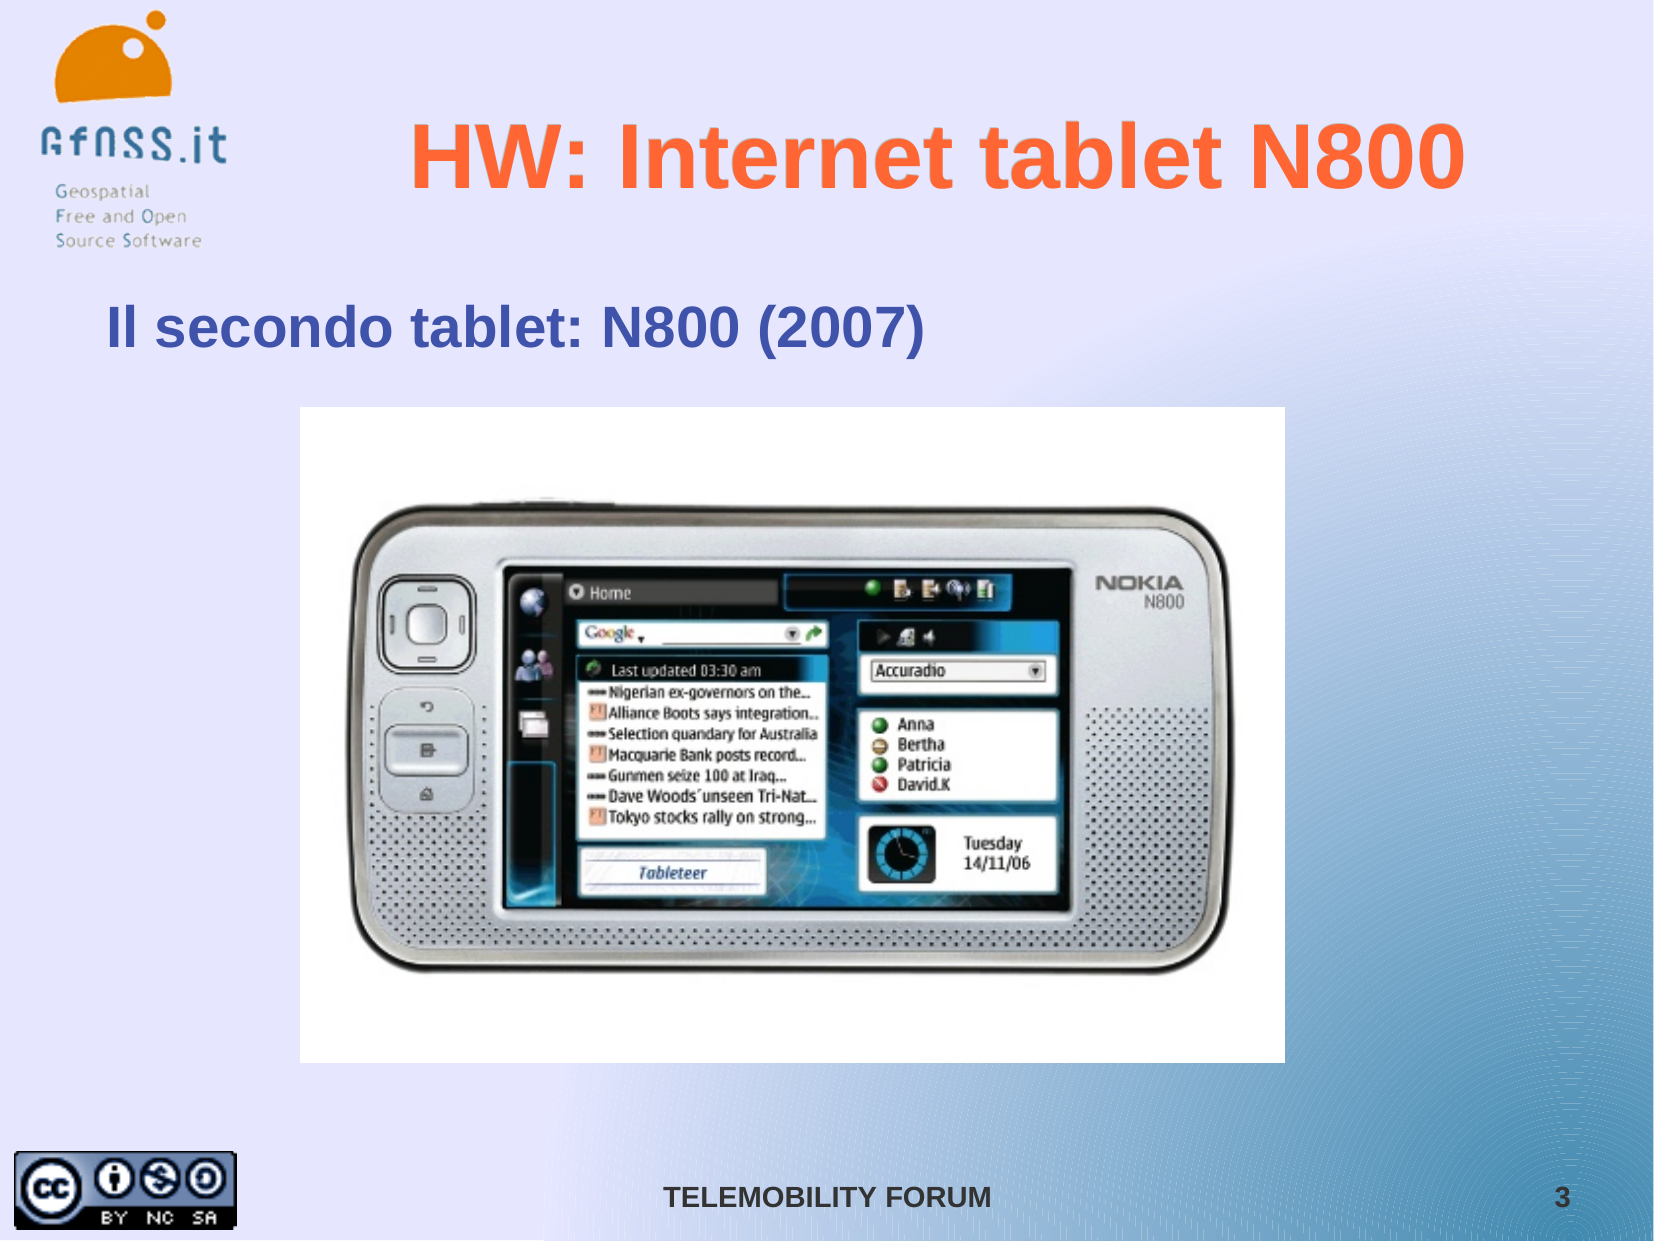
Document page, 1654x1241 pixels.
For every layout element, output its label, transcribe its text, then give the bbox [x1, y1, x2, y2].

picture [14, 1151, 237, 1230]
picture [300, 407, 1285, 1063]
picture [0, 1, 254, 266]
title HW: Internet tablet N800 [289, 60, 1589, 253]
list Il secondo tablet: N800 (2007) [88, 295, 1571, 1118]
